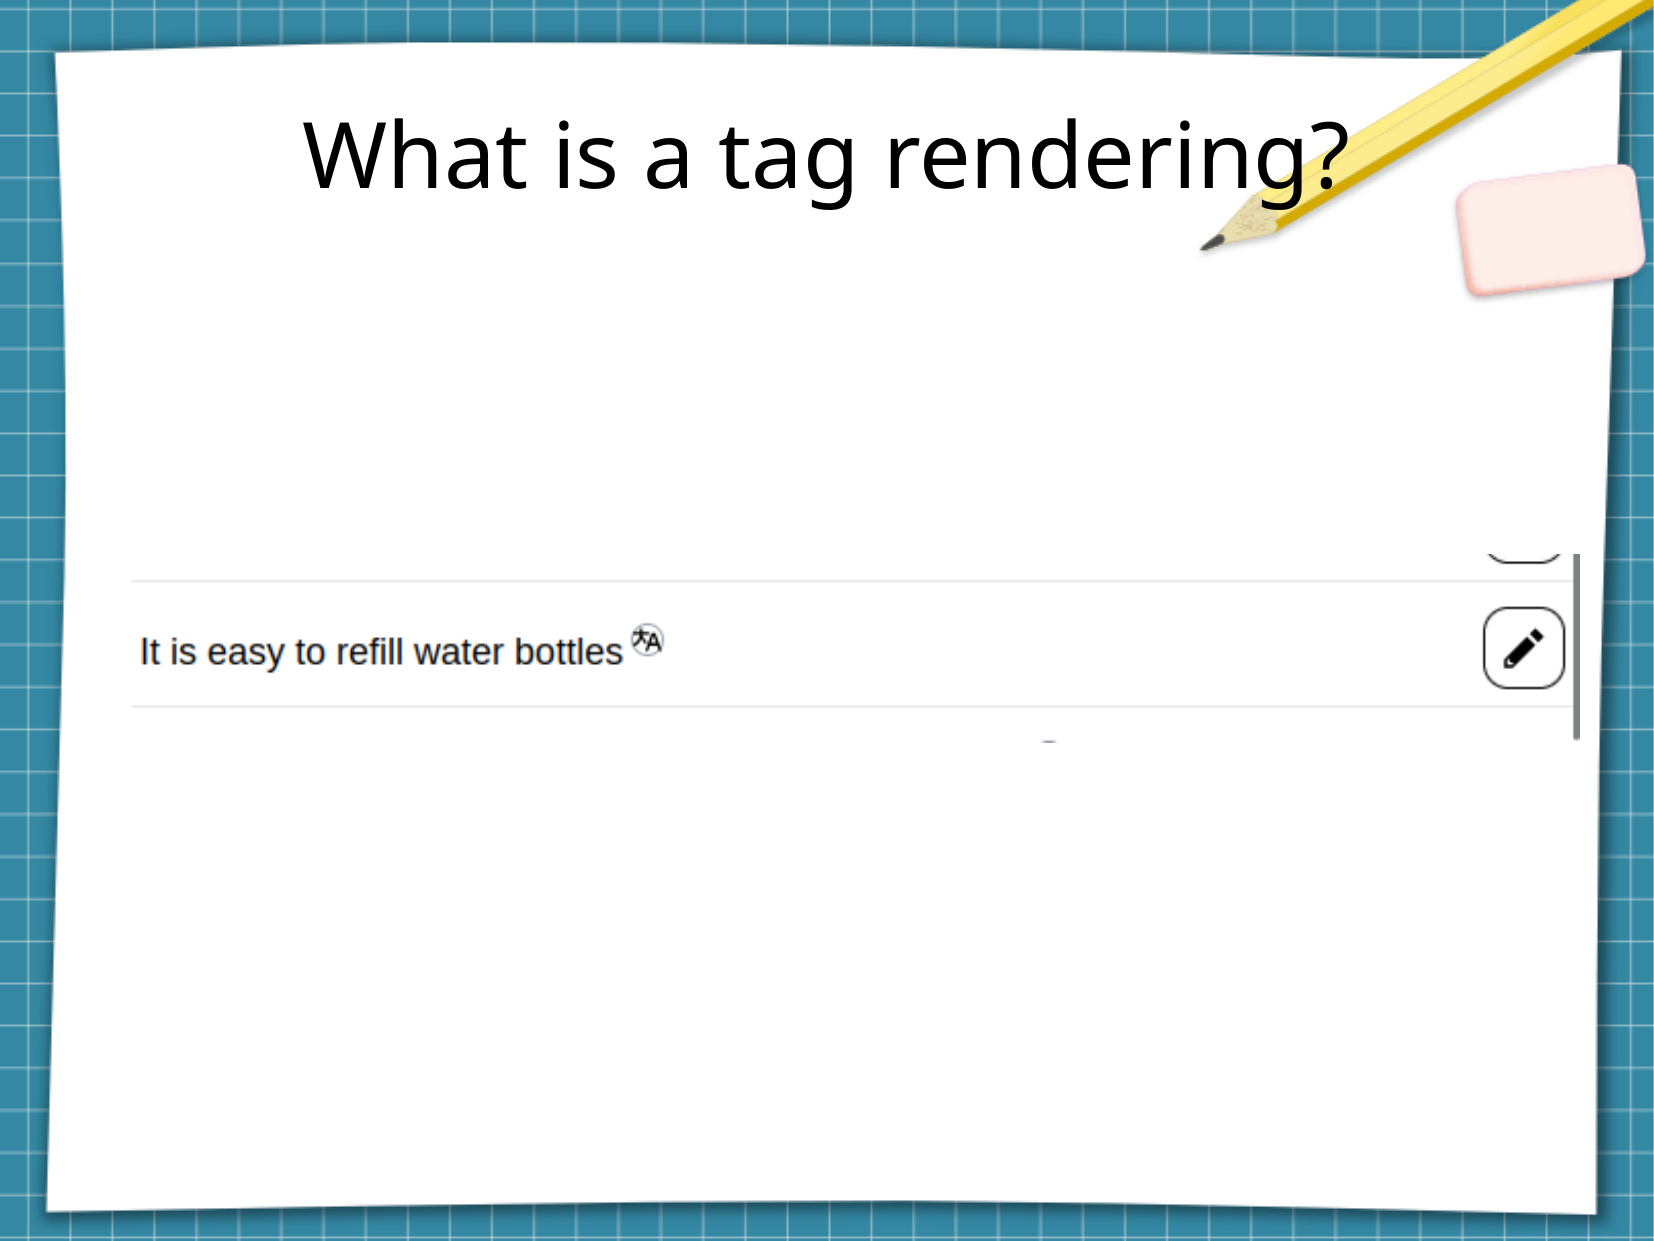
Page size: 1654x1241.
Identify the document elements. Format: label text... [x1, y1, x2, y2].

picture [0, 0, 1654, 1241]
title What is a tag rendering? [82, 49, 1571, 257]
